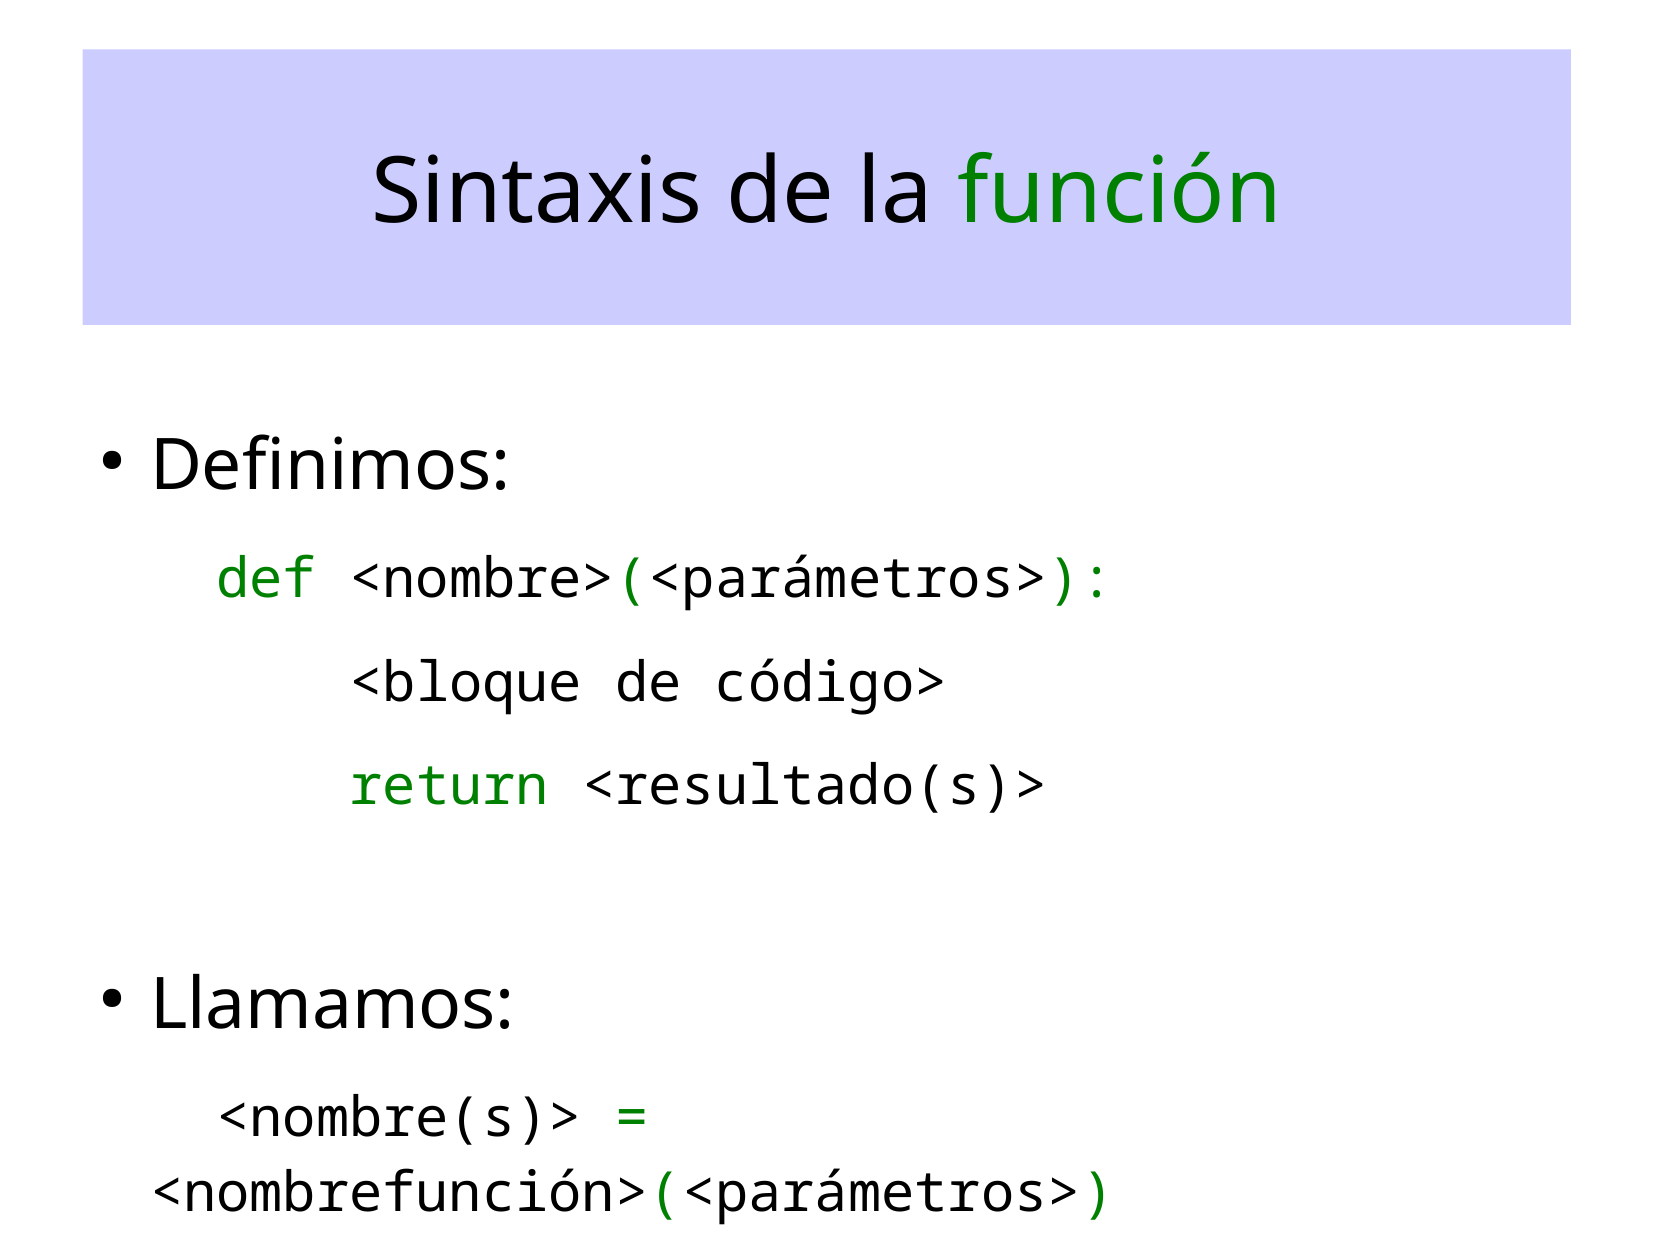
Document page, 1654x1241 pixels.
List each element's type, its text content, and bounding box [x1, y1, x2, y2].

title Sintaxis de la función [82, 49, 1571, 325]
list Definimos: def <nombre>(<parámetros>): <bloque de código> return <resultado(s)> Llamamos: <nombre(s)> = <nombrefunción>(<parámetros>) [82, 413, 1571, 1232]
